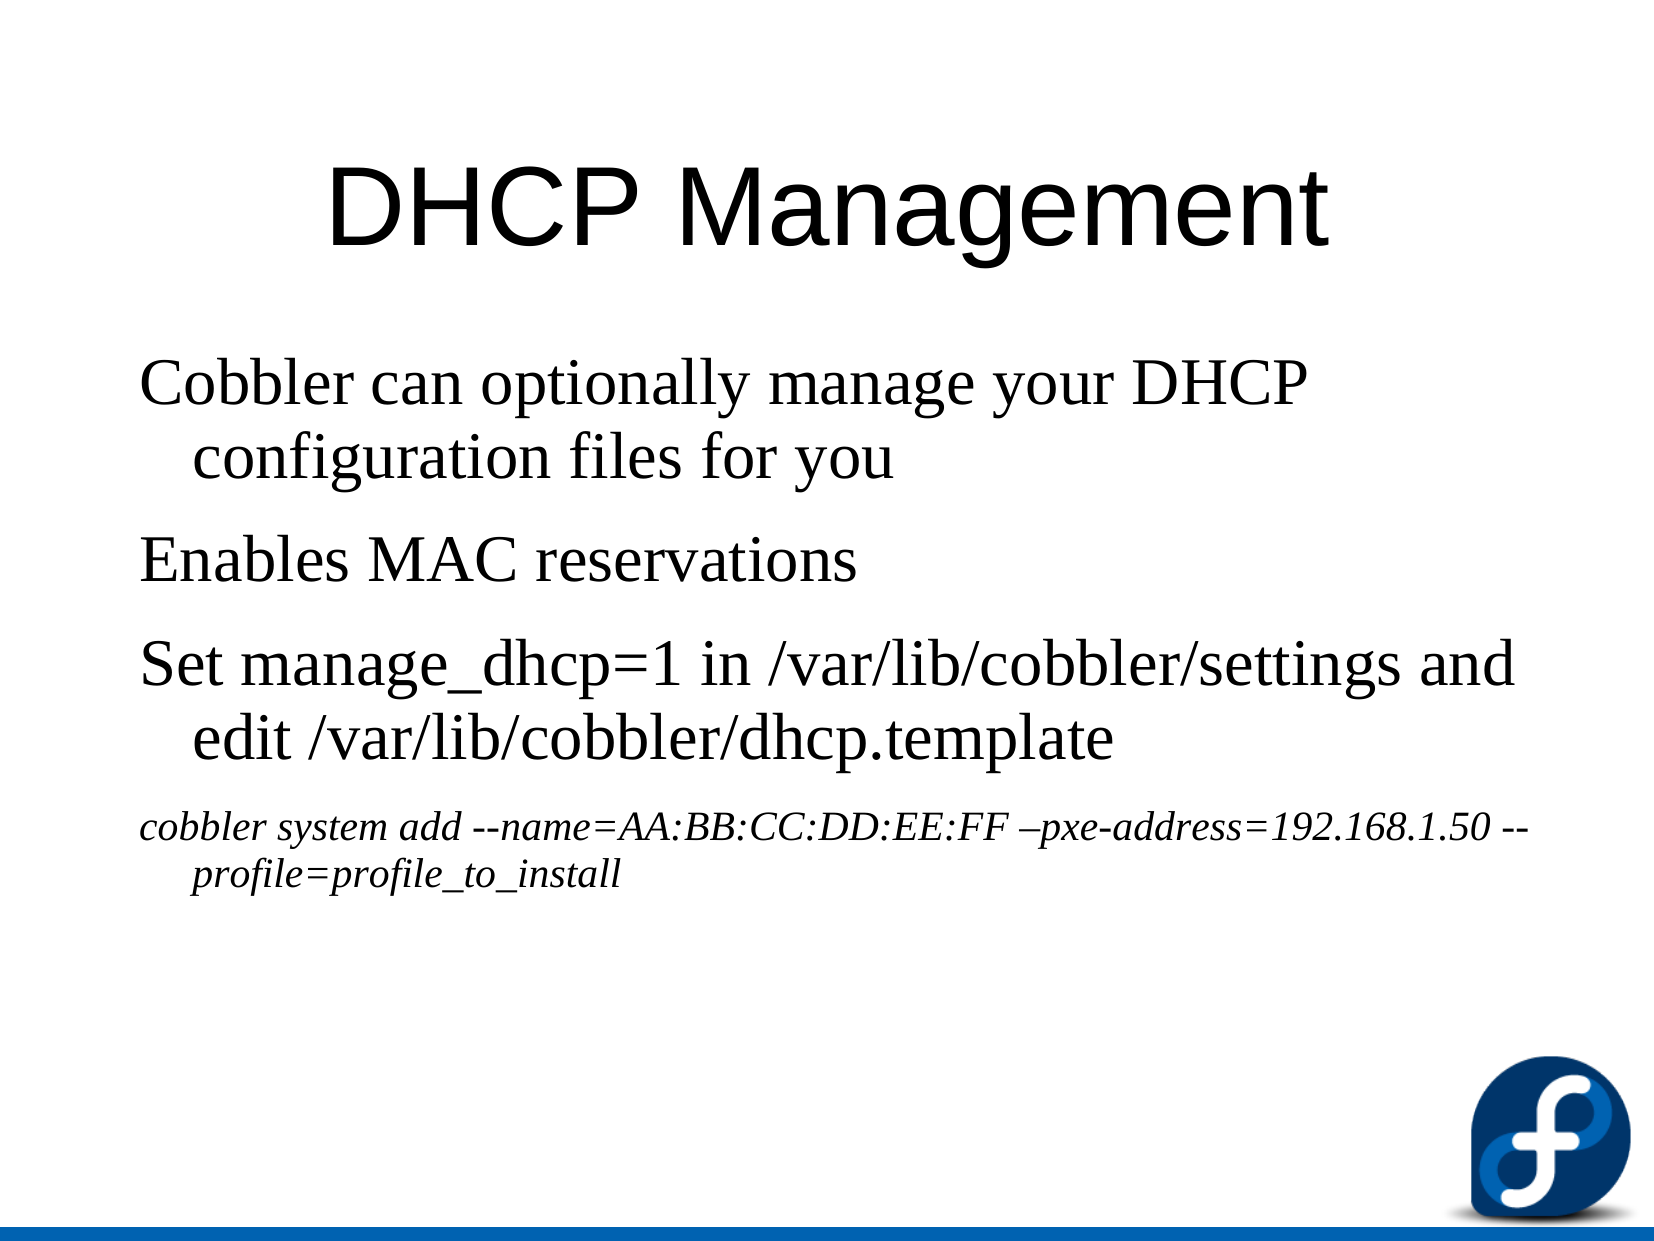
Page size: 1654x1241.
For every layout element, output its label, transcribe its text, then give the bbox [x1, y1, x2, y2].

picture [1438, 1055, 1645, 1229]
title DHCP Management [121, 110, 1534, 303]
list Cobbler can optionally manage your DHCP configuration files for you Enables MAC reservations Set manage_dhcp=1 in /var/lib/cobbler/settings and edit /var/lib/cobbler/dhcp.template cobbler system add --name=AA:BB:CC:DD:EE:FF –pxe-address=192.168.1.50 --profile=profile_to_install [121, 344, 1534, 1112]
